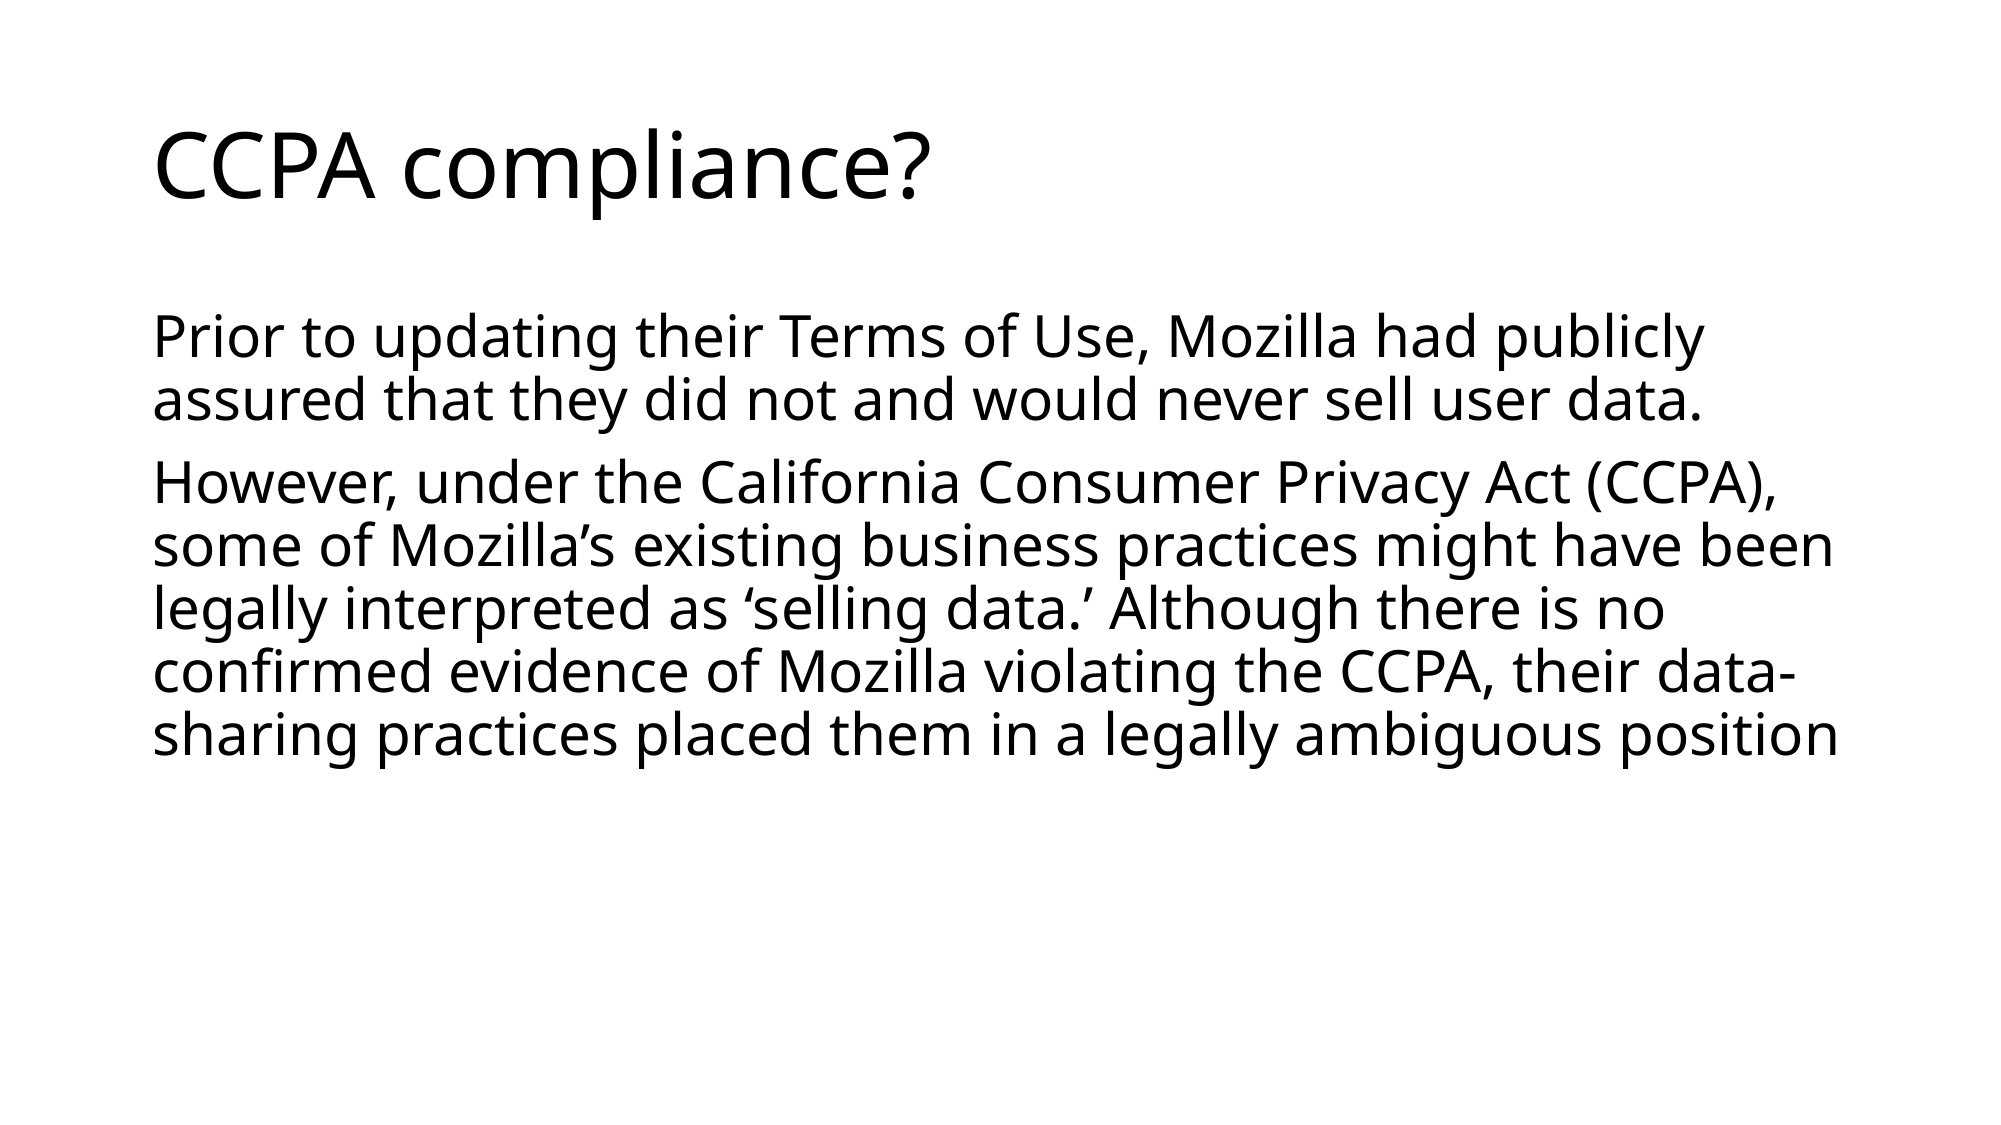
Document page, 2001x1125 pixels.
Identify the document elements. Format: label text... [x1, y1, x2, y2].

title CCPA compliance? [137, 59, 1863, 278]
list Prior to updating their Terms of Use, Mozilla had publicly assured that they did not and would never sell user data. However, under the California Consumer Privacy Act (CCPA), some of Mozilla’s existing business practices might have been legally interpreted as ‘selling data.’ Although there is no confirmed evidence of Mozilla violating the CCPA, their data-sharing practices placed them in a legally ambiguous position [137, 299, 1863, 1014]
